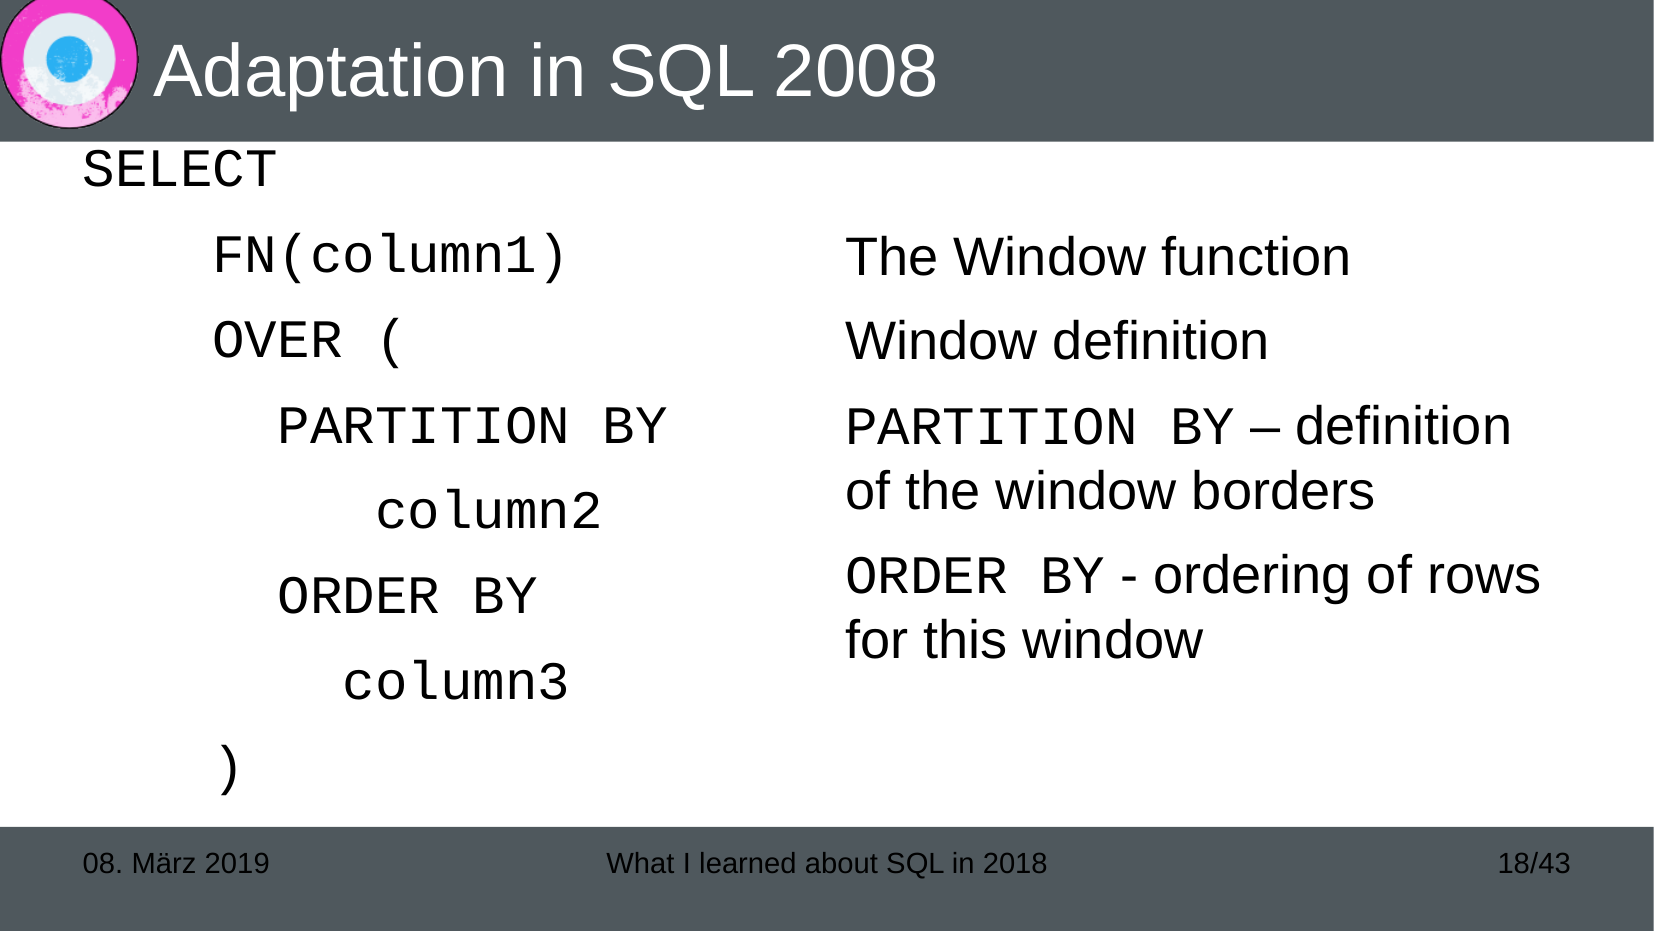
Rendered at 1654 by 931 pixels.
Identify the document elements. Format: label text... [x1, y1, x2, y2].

list The Window function Window definition PARTITION BY – definition of the window borders ORDER BY - ordering of rows for this window [845, 141, 1572, 815]
list SELECT FN(column1) OVER ( PARTITION BY column2 ORDER BY column3 ) [82, 141, 809, 815]
picture [0, 0, 228, 148]
title Adaptation in SQL 2008 [153, 5, 1654, 136]
